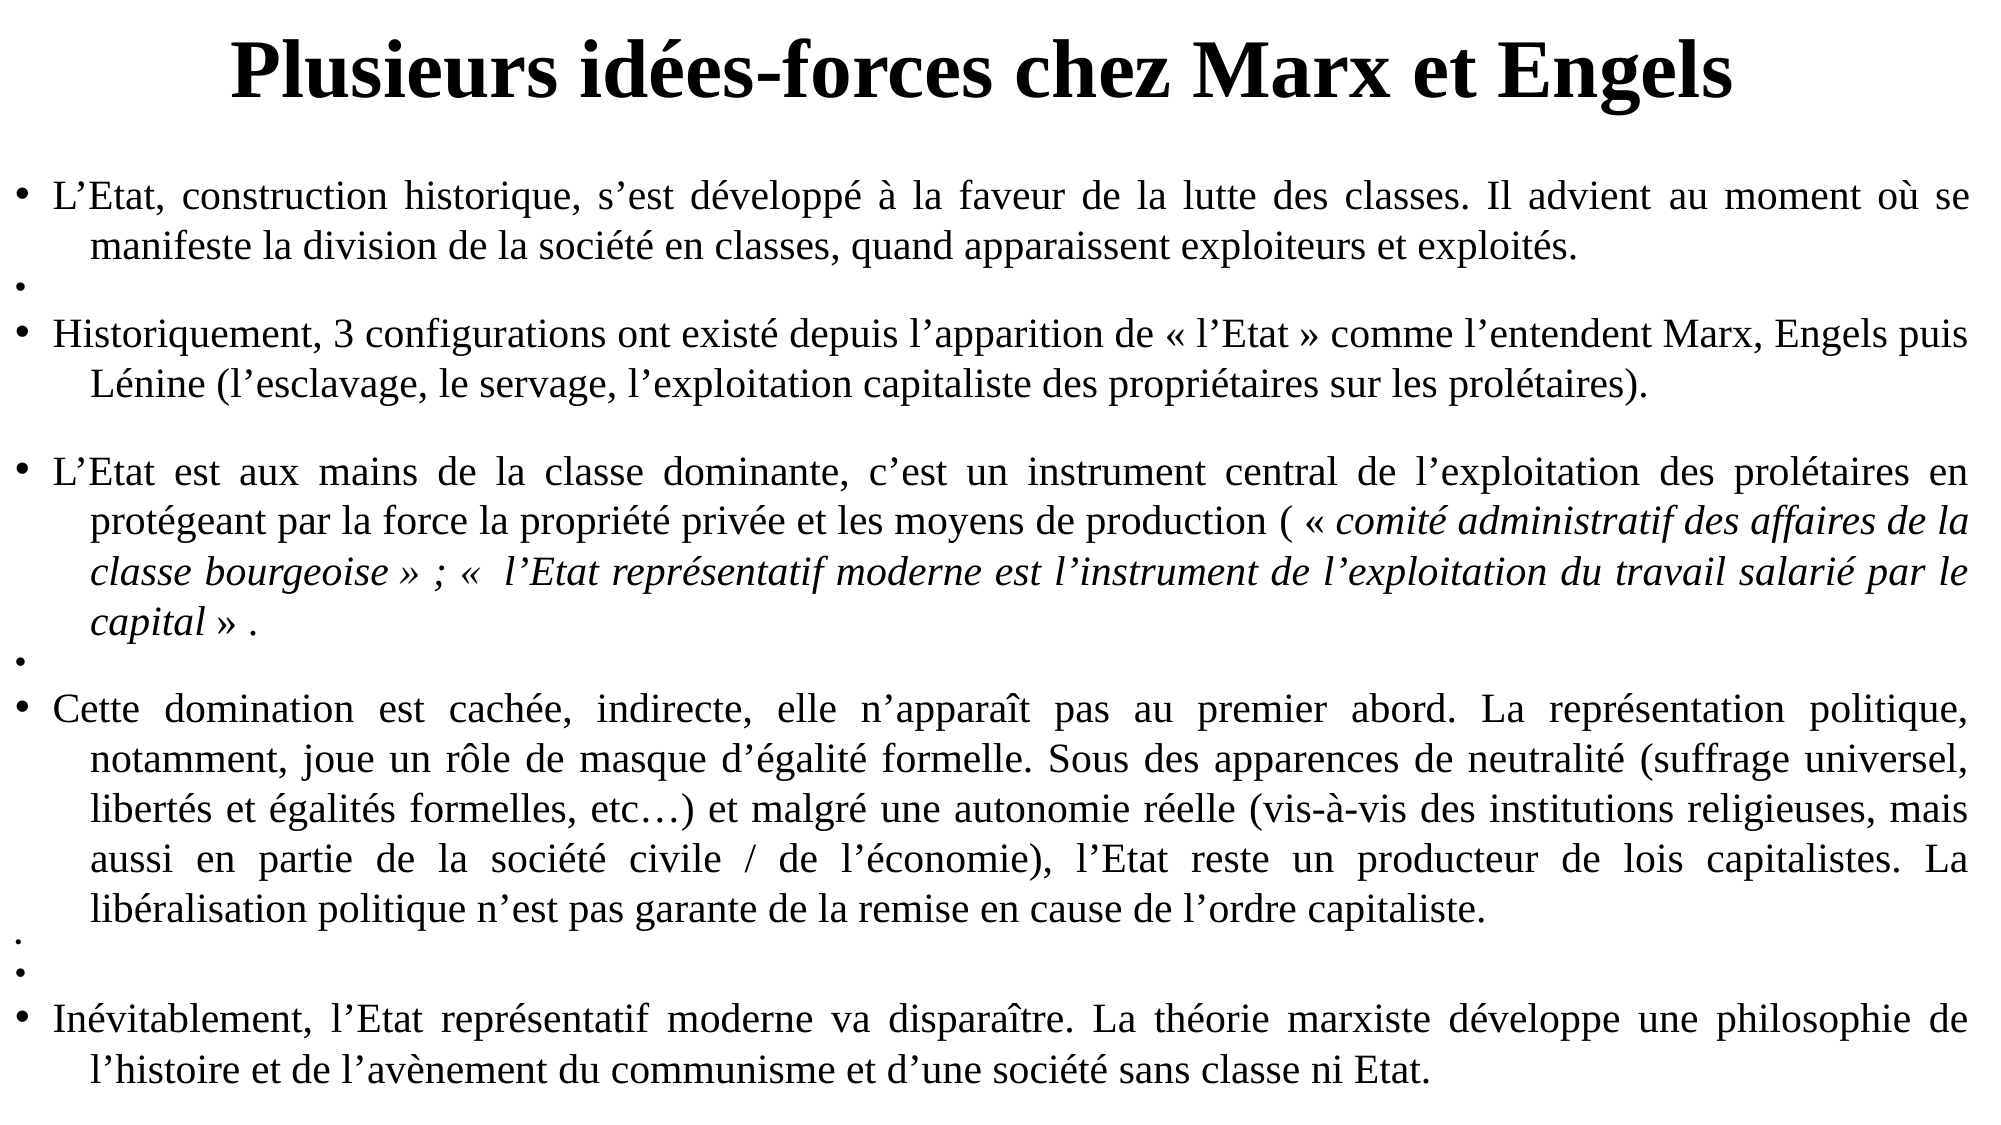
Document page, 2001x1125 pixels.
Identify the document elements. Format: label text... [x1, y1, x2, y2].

title Plusieurs idées-forces chez Marx et Engels [120, 14, 1846, 128]
list L’Etat, construction historique, s’est développé à la faveur de la lutte des classes. Il advient au moment où se manifeste la division de la société en classes, quand apparaissent exploiteurs et exploités. Historiquement, 3 configurations ont existé depuis l’apparition de « l’Etat » comme l’entendent Marx, Engels puis Lénine (l’esclavage, le servage, l’exploitation capitaliste des propriétaires sur les prolétaires). L’Etat est aux mains de la classe dominante, c’est un instrument central de l’exploitation des prolétaires en protégeant par la force la propriété privée et les moyens de production ( « comité administratif des affaires de la classe bourgeoise » ; « l’Etat représentatif moderne est l’instrument de l’exploitation du travail salarié par le capital » . Cette domination est cachée, indirecte, elle n’apparaît pas au premier abord. La représentation politique, notamment, joue un rôle de masque d’égalité formelle. Sous des apparences de neutralité (suffrage universel, libertés et égalités formelles, etc…) et malgré une autonomie réelle (vis-à-vis des institutions religieuses, mais aussi en partie de la société civile / de l’économie), l’Etat reste un producteur de lois capitalistes. La libéralisation politique n’est pas garante de la remise en cause de l’ordre capitaliste. Inévitablement, l’Etat représentatif moderne va disparaître. La théorie marxiste développe une philosophie de l’histoire et de l’avènement du communisme et d’une société sans classe ni Etat. [0, 160, 1986, 1113]
